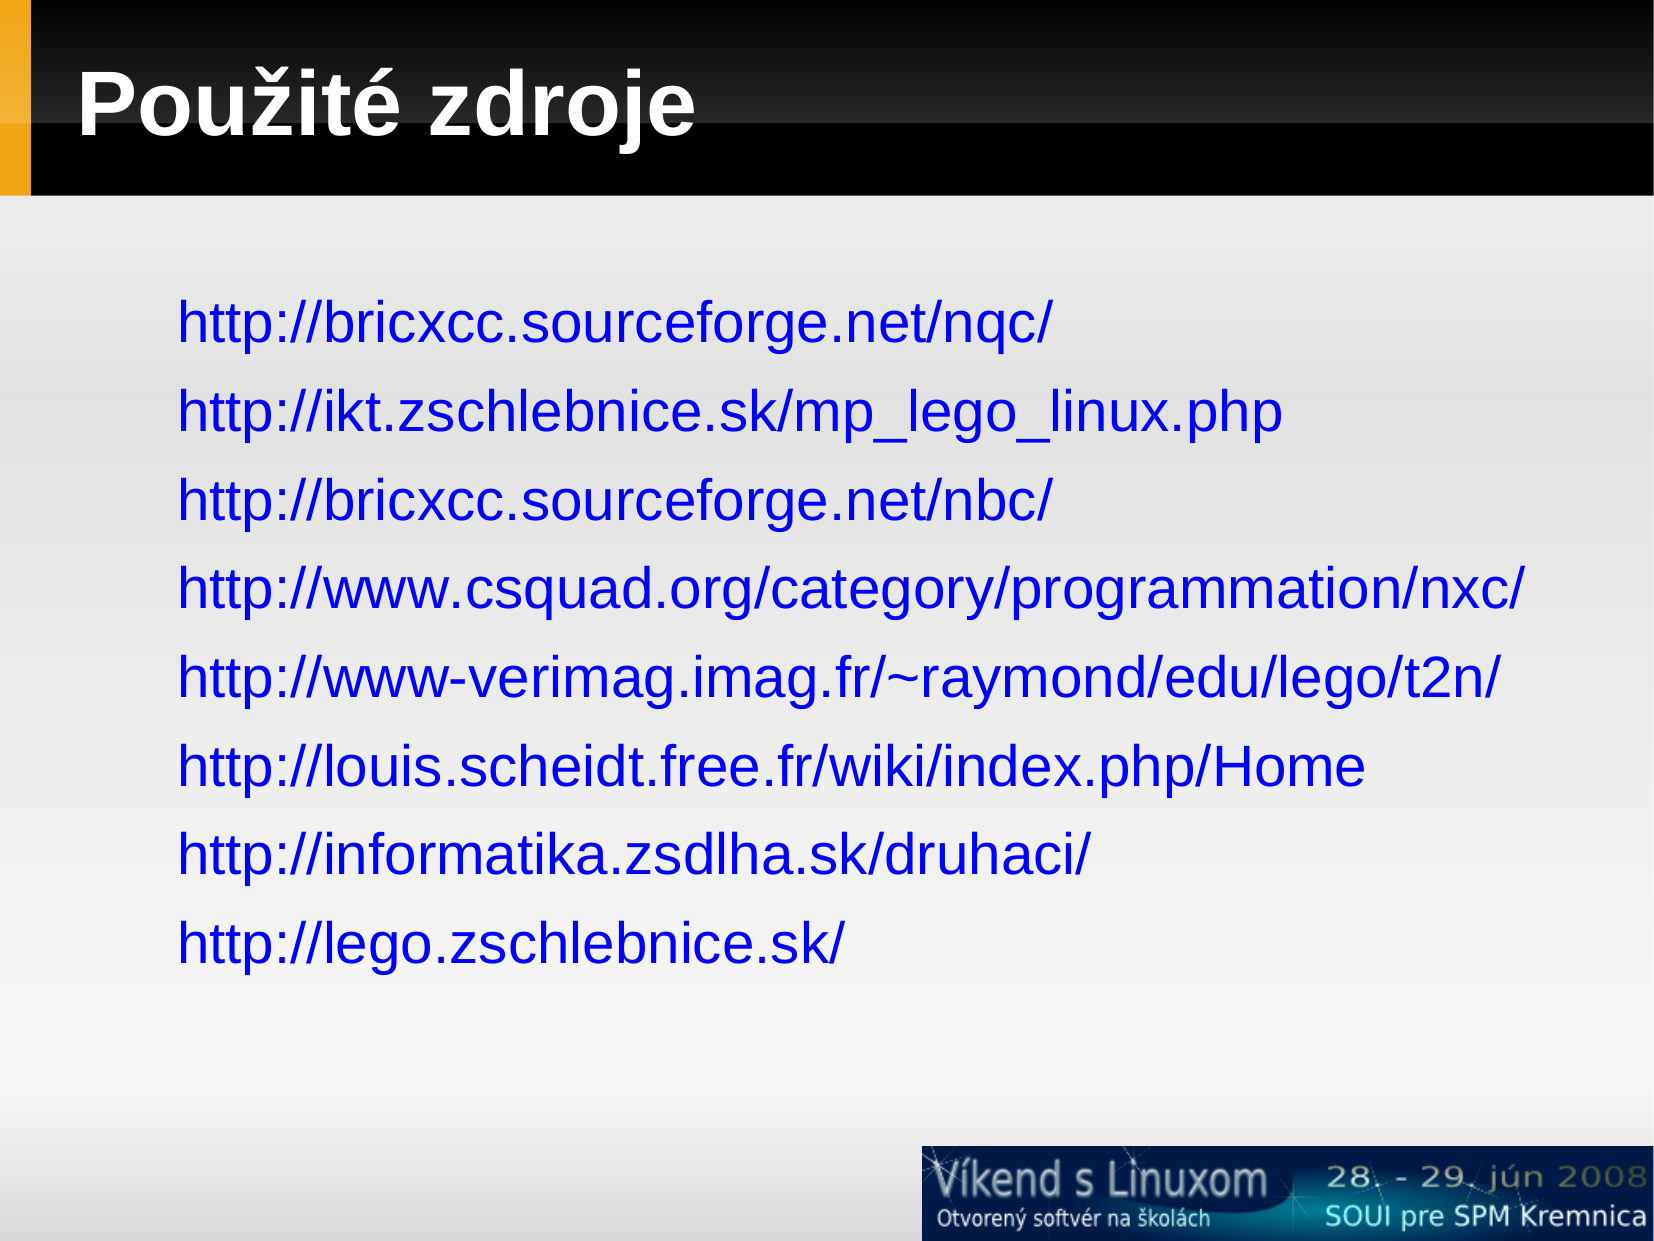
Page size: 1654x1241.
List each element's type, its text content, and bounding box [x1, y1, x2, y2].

list http://bricxcc.sourceforge.net/nqc/ http://ikt.zschlebnice.sk/mp_lego_linux.php http://bricxcc.sourceforge.net/nbc/ http://www.csquad.org/category/programmation/nxc/ http://www-verimag.imag.fr/~raymond/edu/lego/t2n/ http://louis.scheidt.free.fr/wiki/index.php/Home http://informatika.zsdlha.sk/druhaci/ http://lego.zschlebnice.sk/ [82, 290, 1571, 1109]
title Použité zdroje [76, 0, 1565, 208]
picture [0, 0, 1654, 1241]
